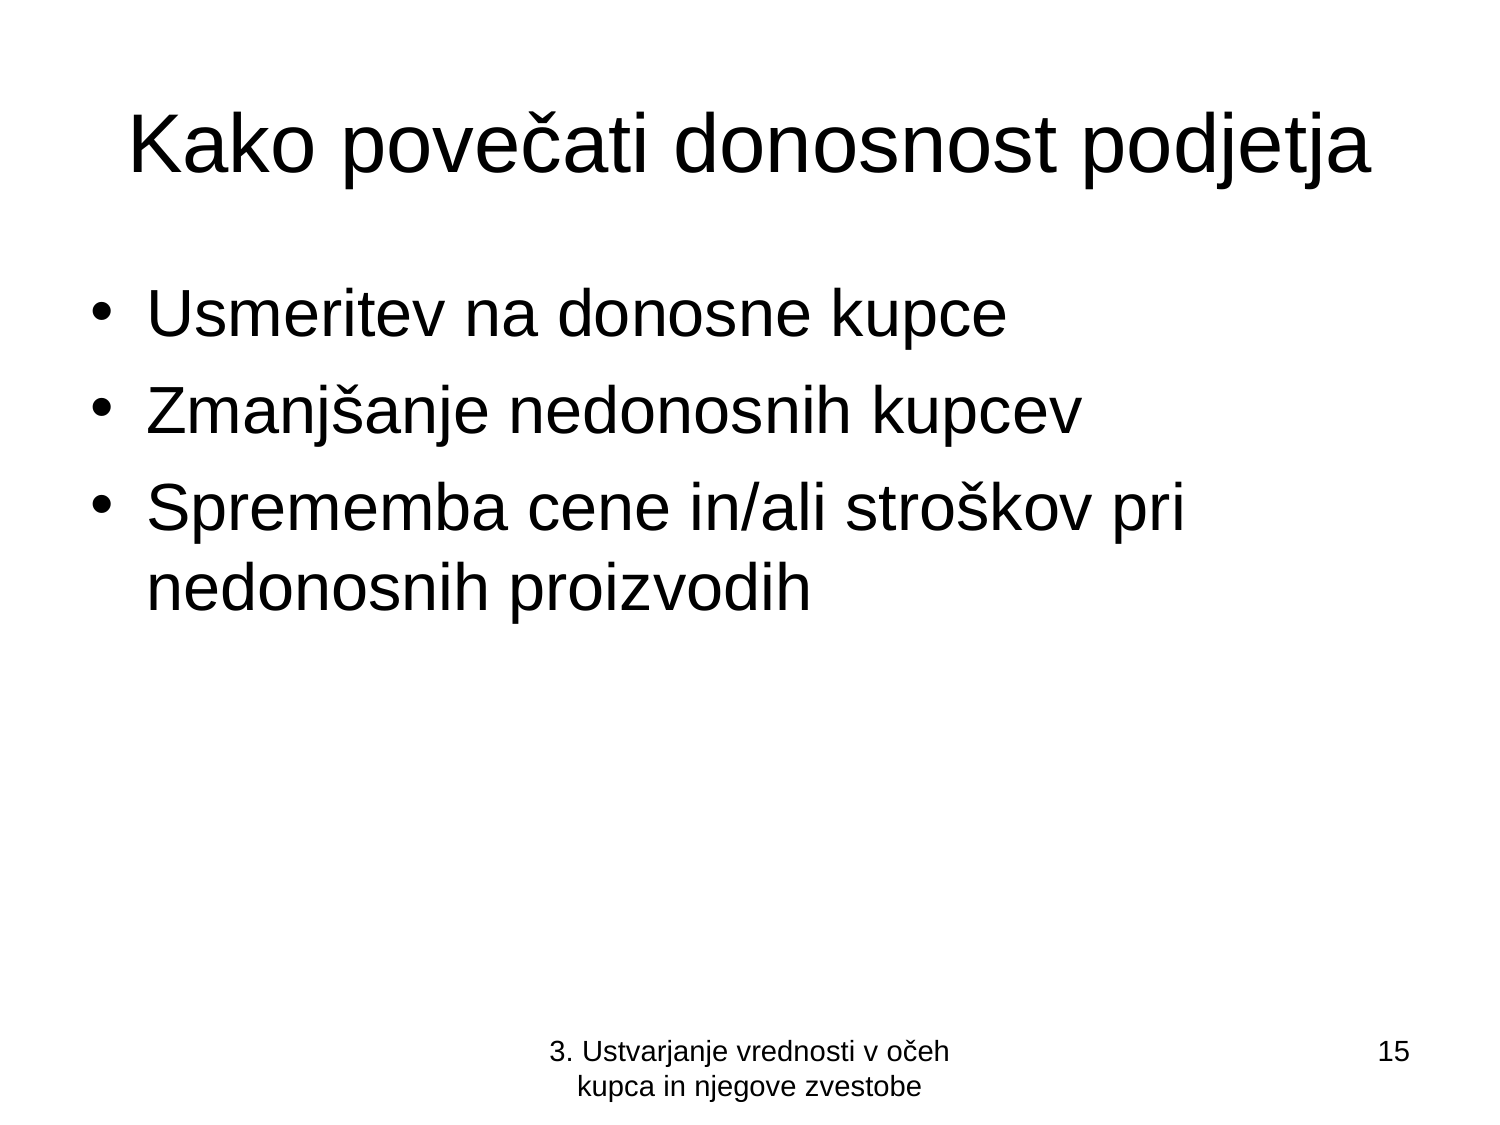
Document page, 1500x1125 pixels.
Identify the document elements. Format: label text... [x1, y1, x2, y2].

text_box <number> [1074, 1024, 1426, 1103]
title Kako povečati donosnost podjetja [75, 45, 1426, 233]
text_box 3. Ustvarjanje vrednosti v očeh kupca in njegove zvestobe [512, 1024, 988, 1103]
list Usmeritev na donosne kupce Zmanjšanje nedonosnih kupcev Sprememba cene in/ali stroškov pri nedonosnih proizvodih [75, 262, 1426, 1006]
